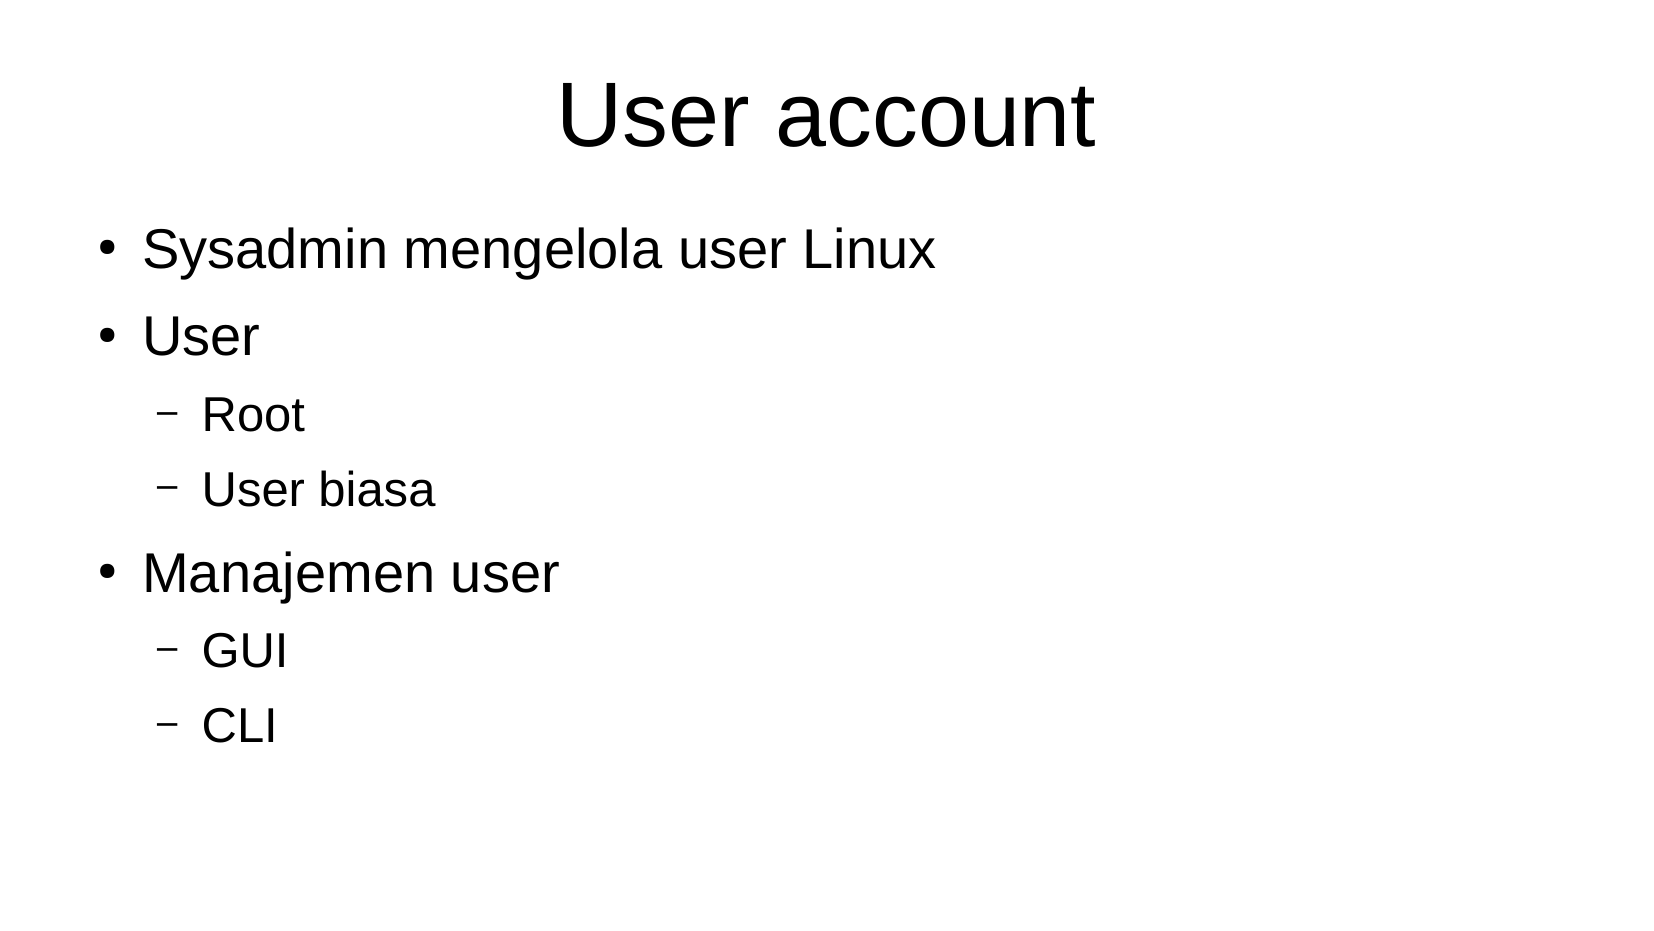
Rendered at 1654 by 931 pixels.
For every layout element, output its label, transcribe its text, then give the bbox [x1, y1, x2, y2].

title User account [82, 37, 1571, 193]
list Sysadmin mengelola user Linux User Root User biasa Manajemen user GUI CLI [82, 217, 1571, 758]
